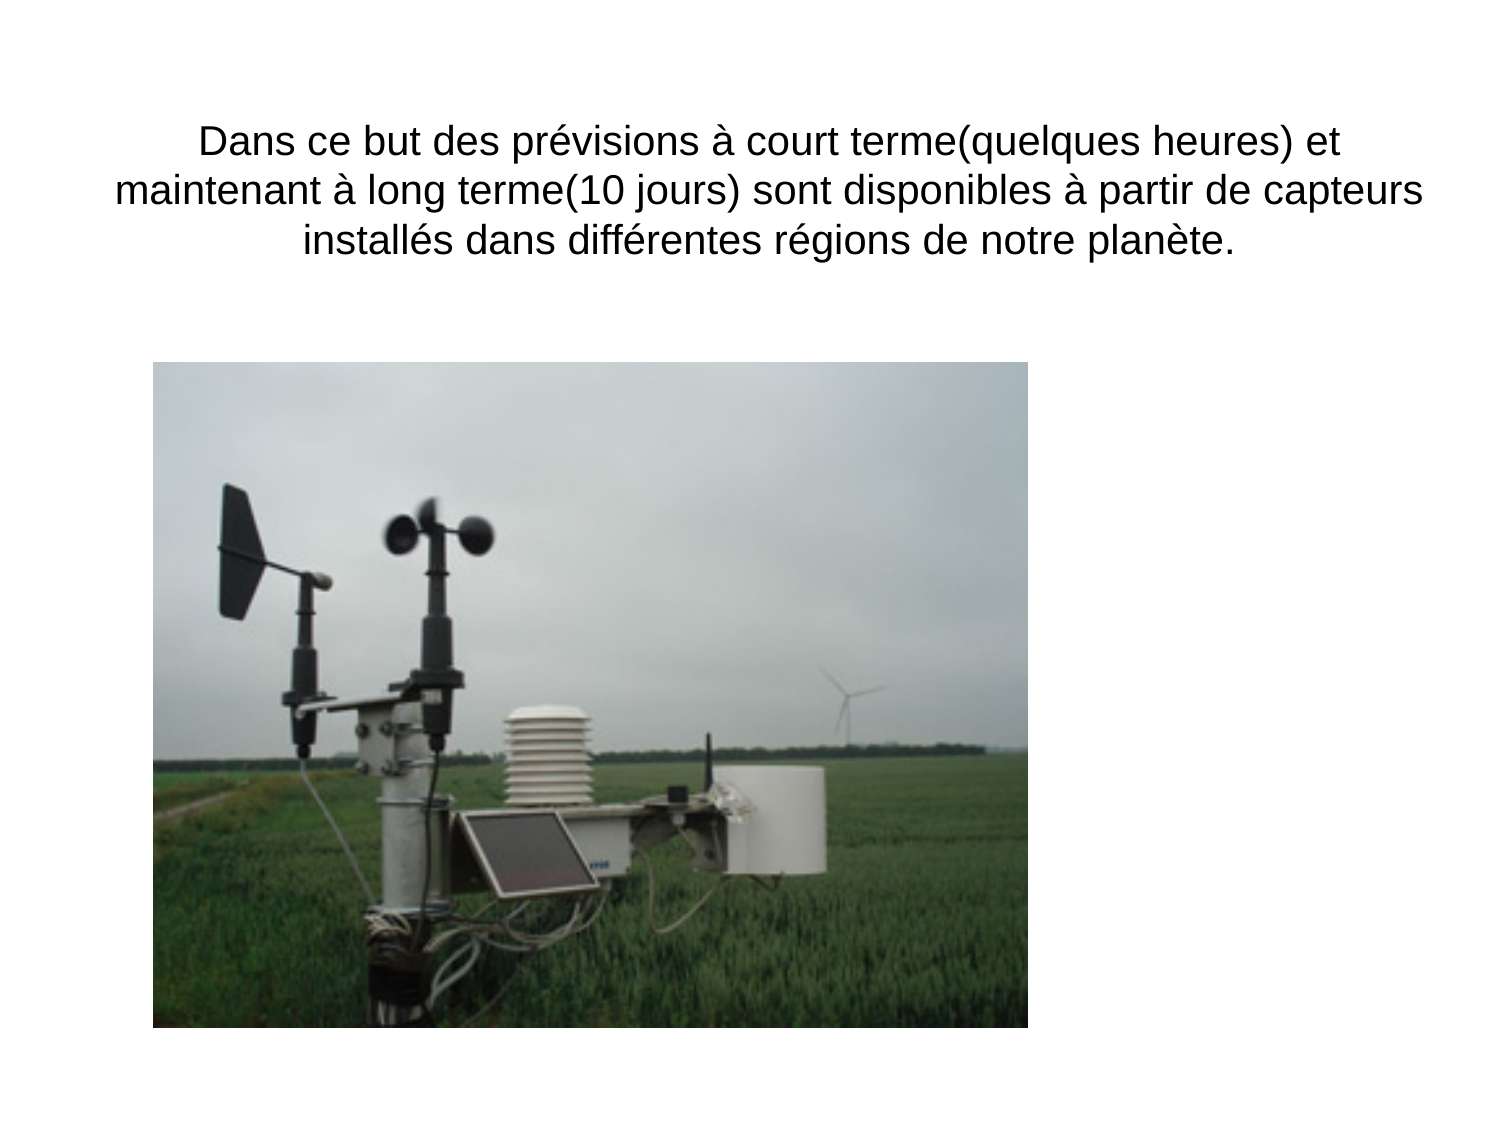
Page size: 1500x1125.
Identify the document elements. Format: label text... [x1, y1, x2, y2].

title Dans ce but des prévisions à court terme(quelques heures) et maintenant à long terme(10 jours) sont disponibles à partir de capteurs installés dans différentes régions de notre planète. [94, 94, 1445, 282]
picture [153, 362, 1028, 1028]
